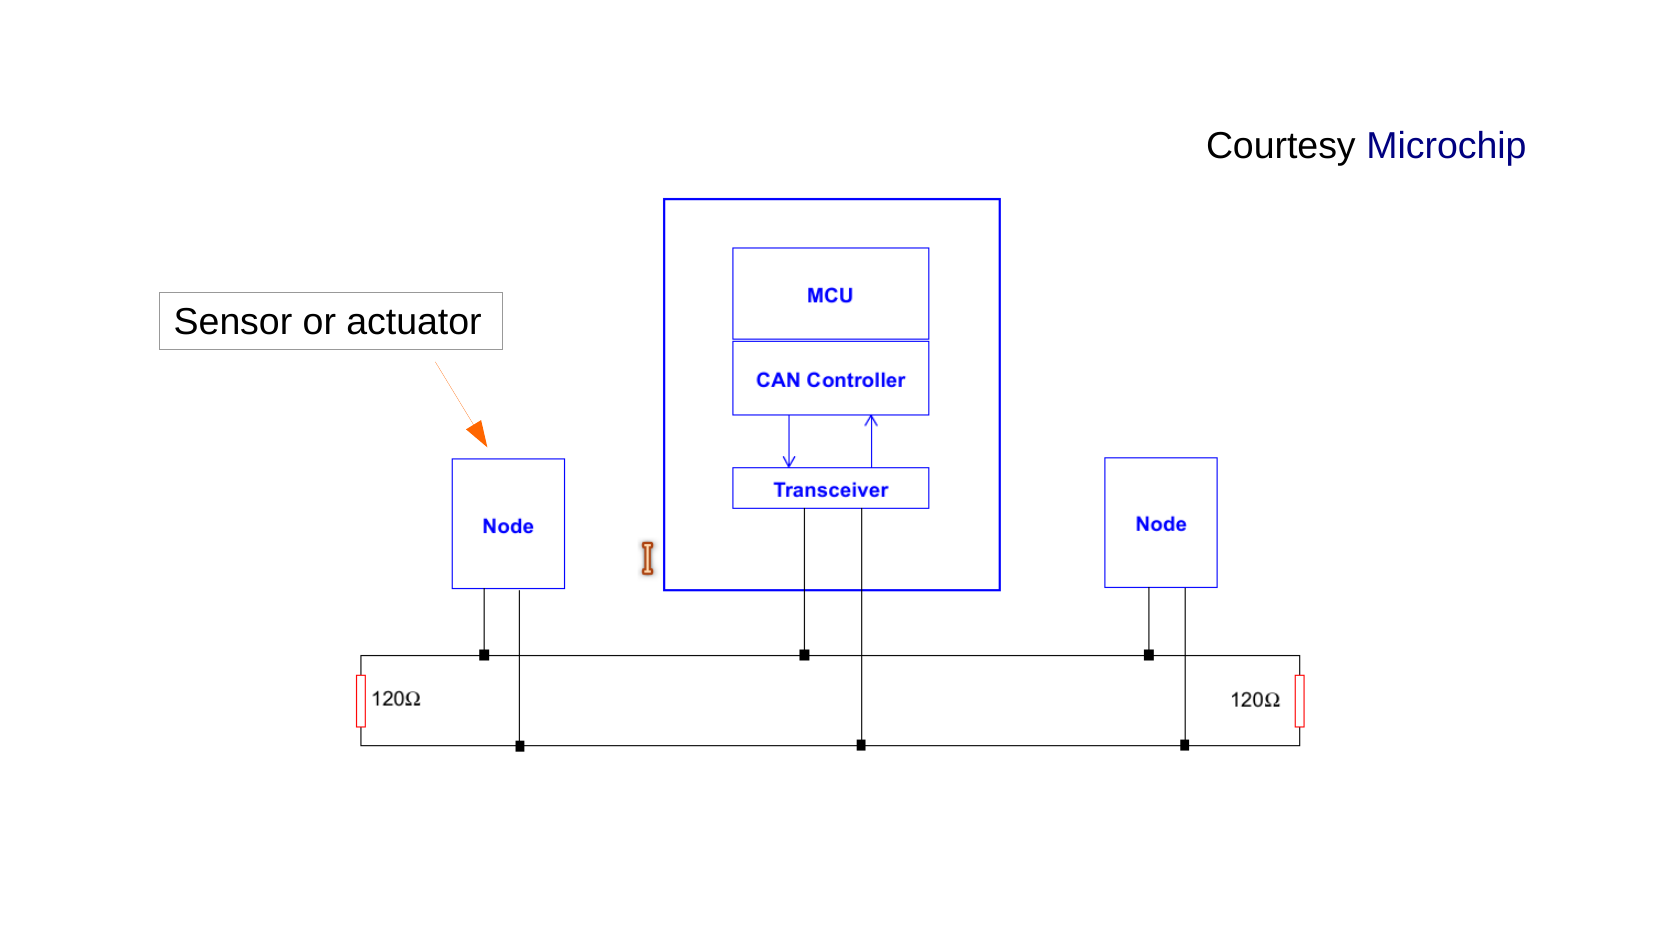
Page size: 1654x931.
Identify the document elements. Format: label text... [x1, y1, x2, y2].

picture [301, 153, 1352, 778]
text_box Courtesy Microchip [1191, 116, 1542, 174]
text_box Sensor or actuator [159, 292, 503, 350]
